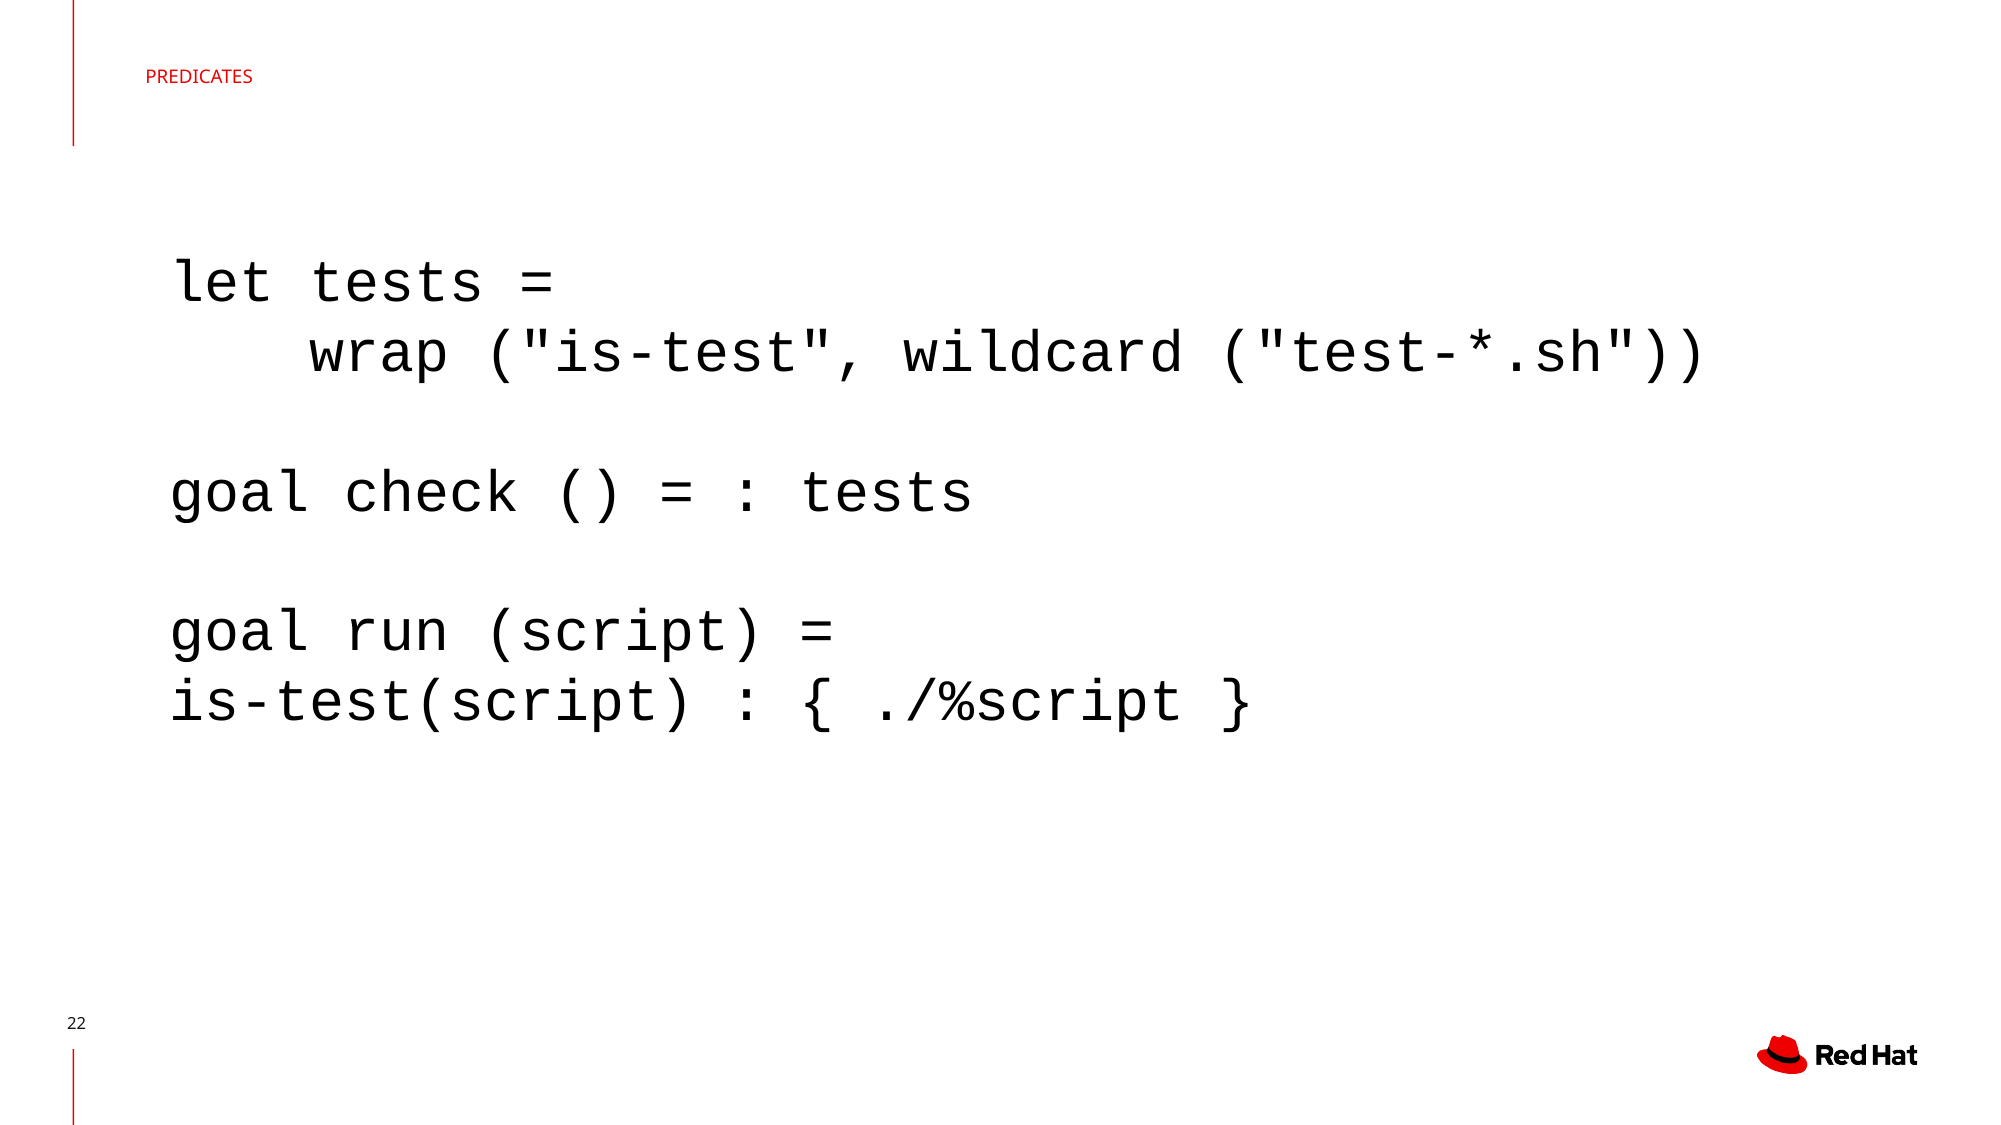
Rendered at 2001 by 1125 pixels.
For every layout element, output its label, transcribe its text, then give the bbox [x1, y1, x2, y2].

picture [1757, 1035, 1918, 1074]
text_box let tests = wrap ("is-test", wildcard ("test-*.sh")) goal check () = : tests goal run (script) = is-test(script) : { ./%script } [154, 235, 1807, 740]
text_box PREDICATES [73, 9, 918, 144]
